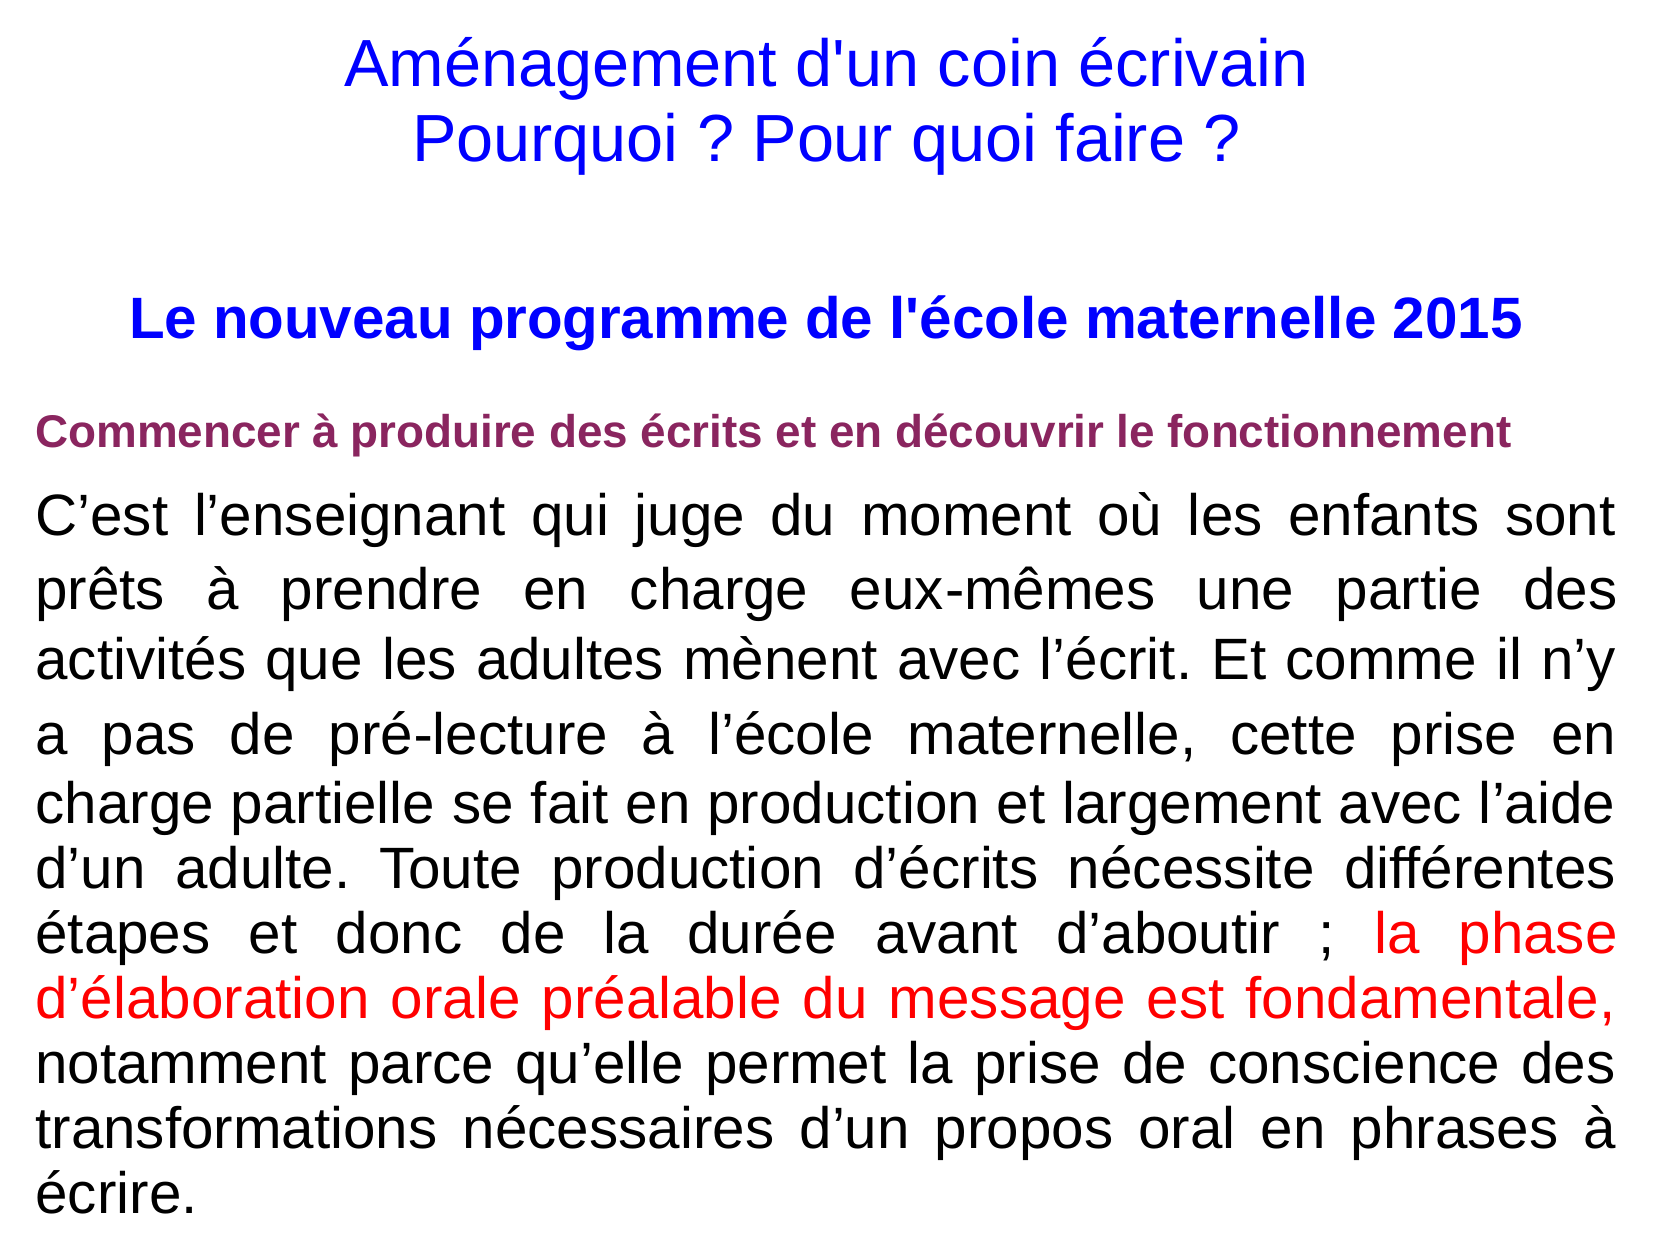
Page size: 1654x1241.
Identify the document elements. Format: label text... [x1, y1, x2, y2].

subtitle Le nouveau programme de l'école maternelle 2015 Commencer à produire des écrits et en découvrir le fonctionnement C’est l’enseignant qui juge du moment où les enfants sont prêts à prendre en charge eux‐mêmes une partie des activités que les adultes mènent avec l’écrit. Et comme il n’y a pas de pré‐lecture à l’école maternelle, cette prise en charge partielle se fait en production et largement avec l’aide d’un adulte. Toute production d’écrits nécessite différentes étapes et donc de la durée avant d’aboutir ; la phase d’élaboration orale préalable du message est fondamentale, notamment parce qu’elle permet la prise de conscience des transformations nécessaires d’un propos oral en phrases à écrire. [35, 235, 1619, 1221]
title Aménagement d'un coin écrivain Pourquoi ? Pour quoi faire ? [82, 17, 1571, 185]
